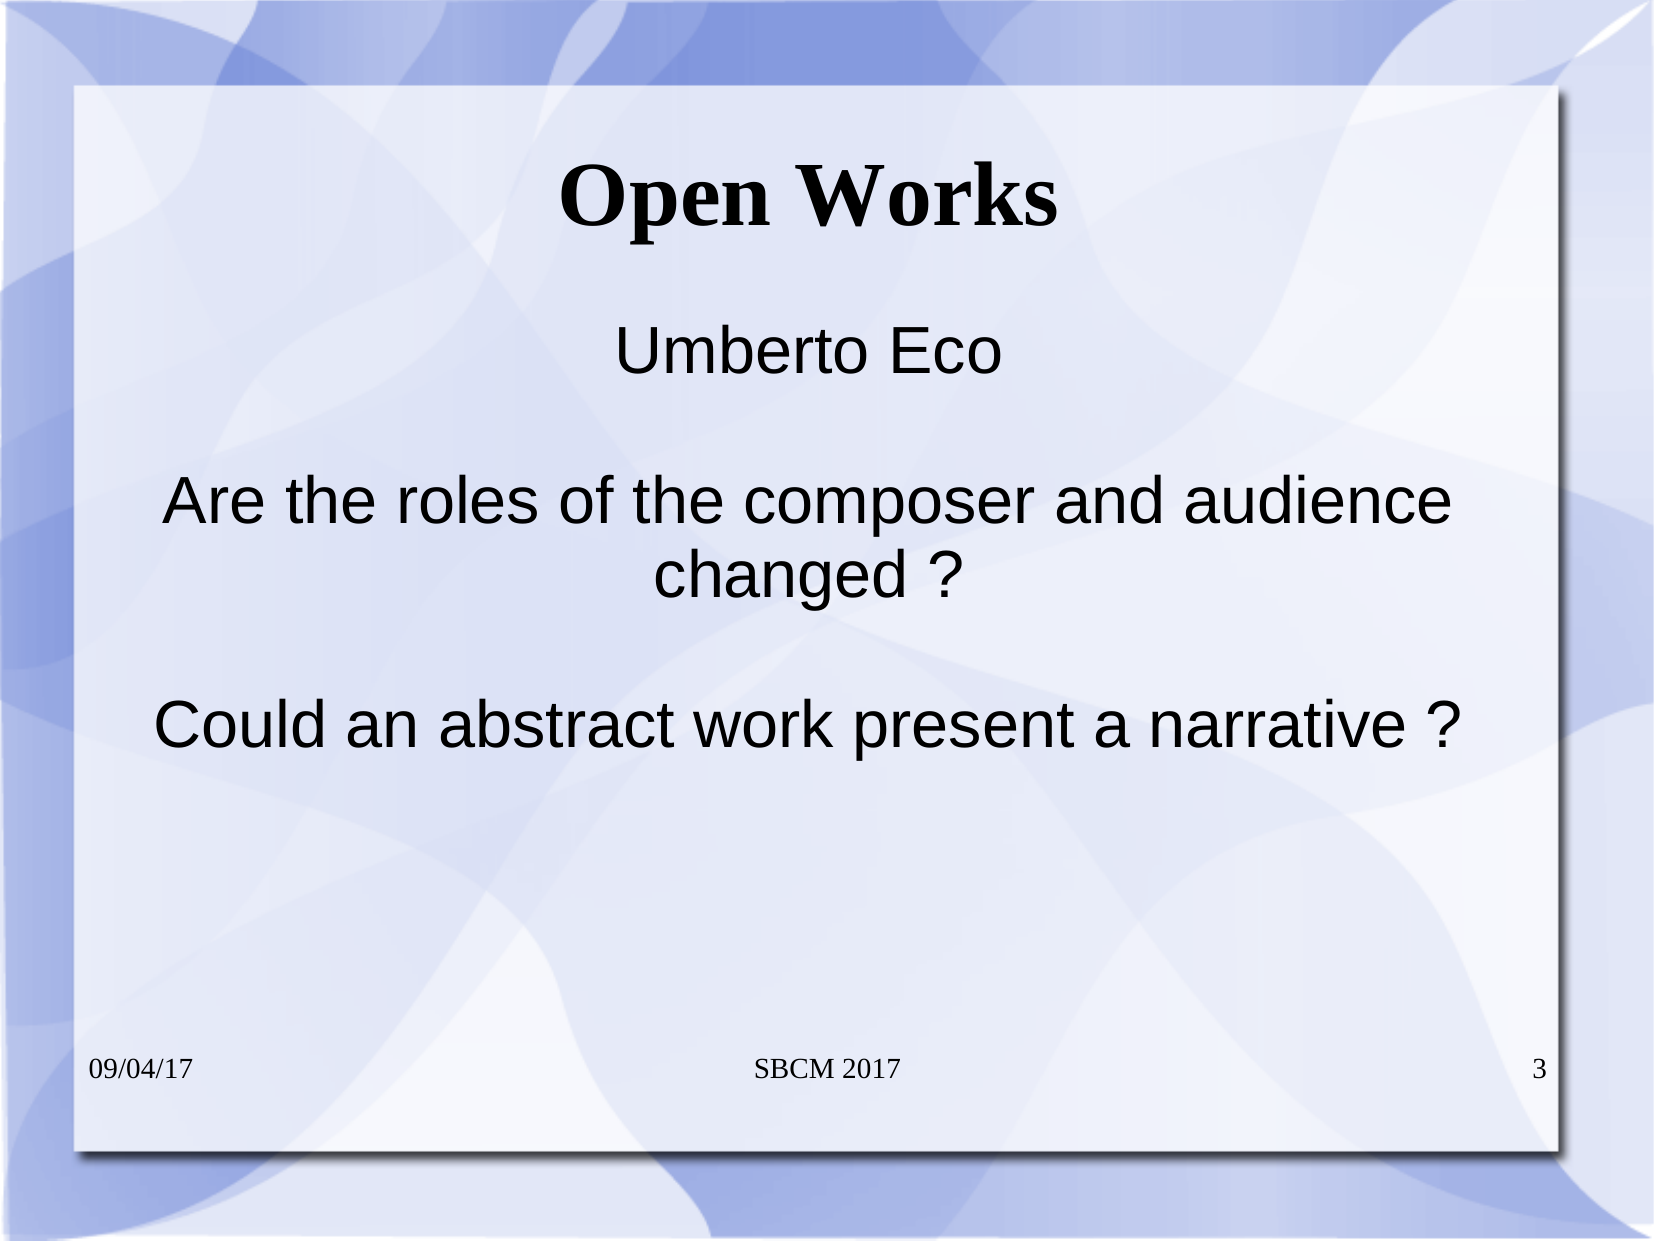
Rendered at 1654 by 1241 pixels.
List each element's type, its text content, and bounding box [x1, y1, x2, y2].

title Open Works [82, 98, 1536, 291]
picture [0, 0, 1654, 1241]
subtitle Umberto Eco Are the roles of the composer and audience changed ? Could an abstract work present a narrative ? [129, 314, 1489, 986]
